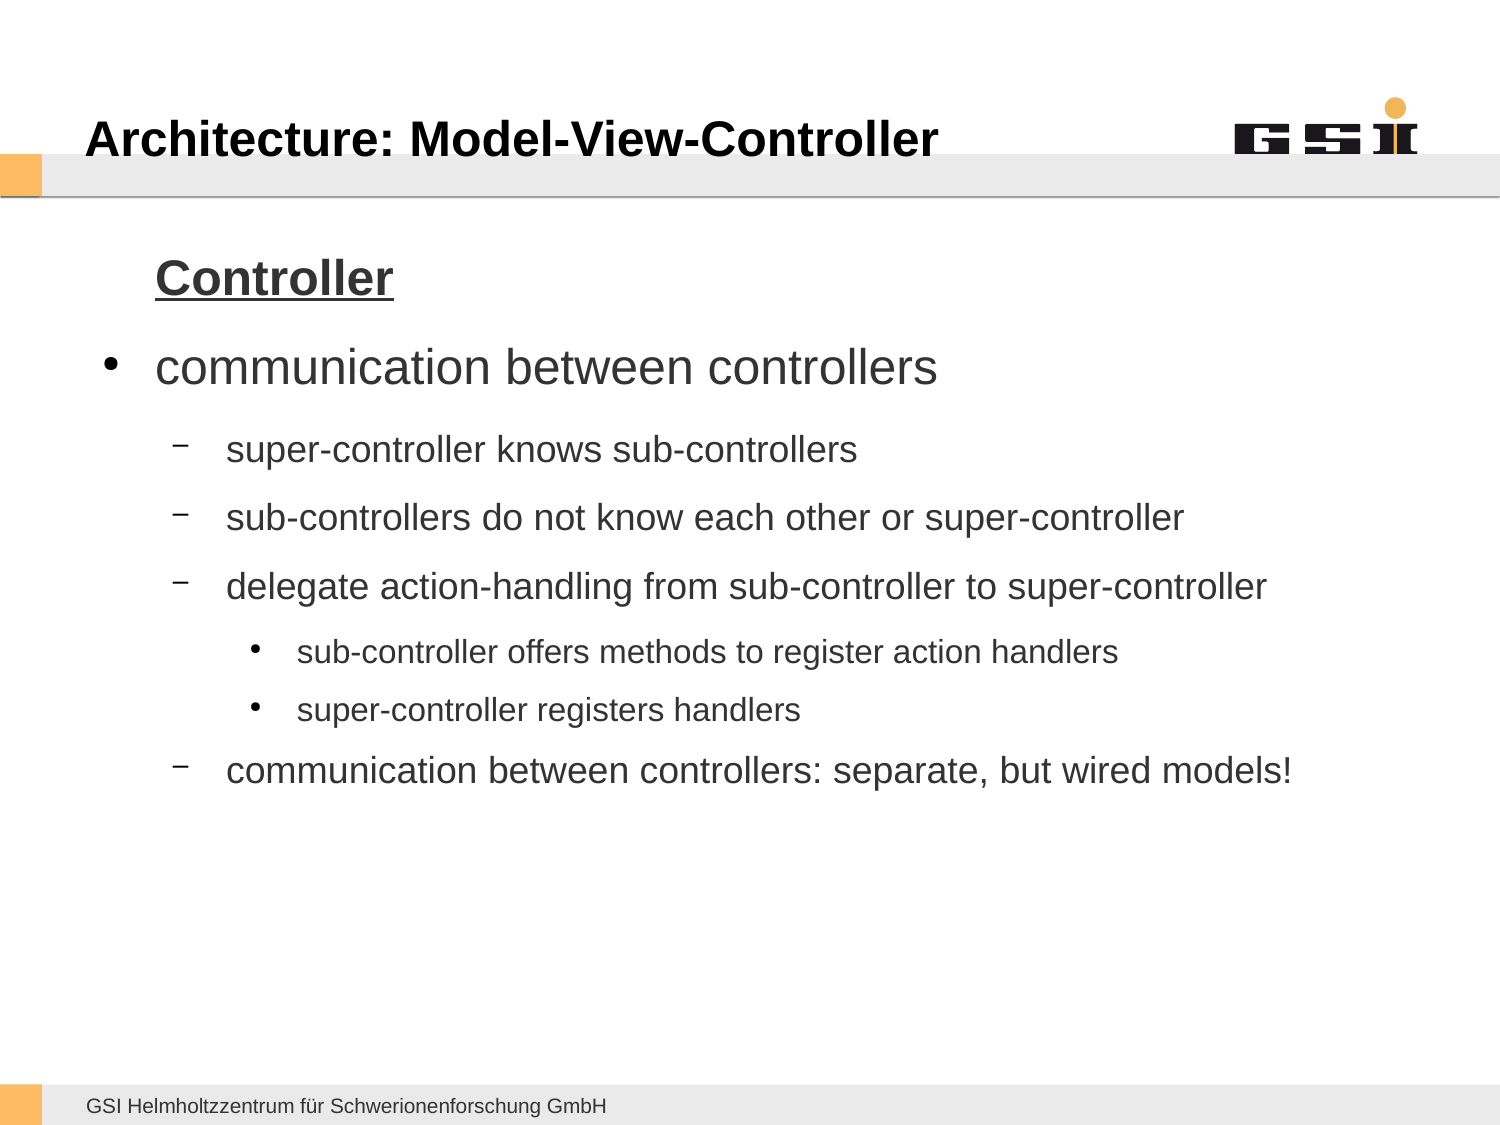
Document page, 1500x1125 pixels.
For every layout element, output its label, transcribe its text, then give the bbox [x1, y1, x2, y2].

title Architecture: Model-View-Controller [69, 44, 986, 174]
list Controller communication between controllers super-controller knows sub-controllers sub-controllers do not know each other or super-controller delegate action-handling from sub-controller to super-controller sub-controller offers methods to register action handlers super-controller registers handlers communication between controllers: separate, but wired models! [69, 237, 1417, 1043]
picture [1233, 95, 1419, 154]
